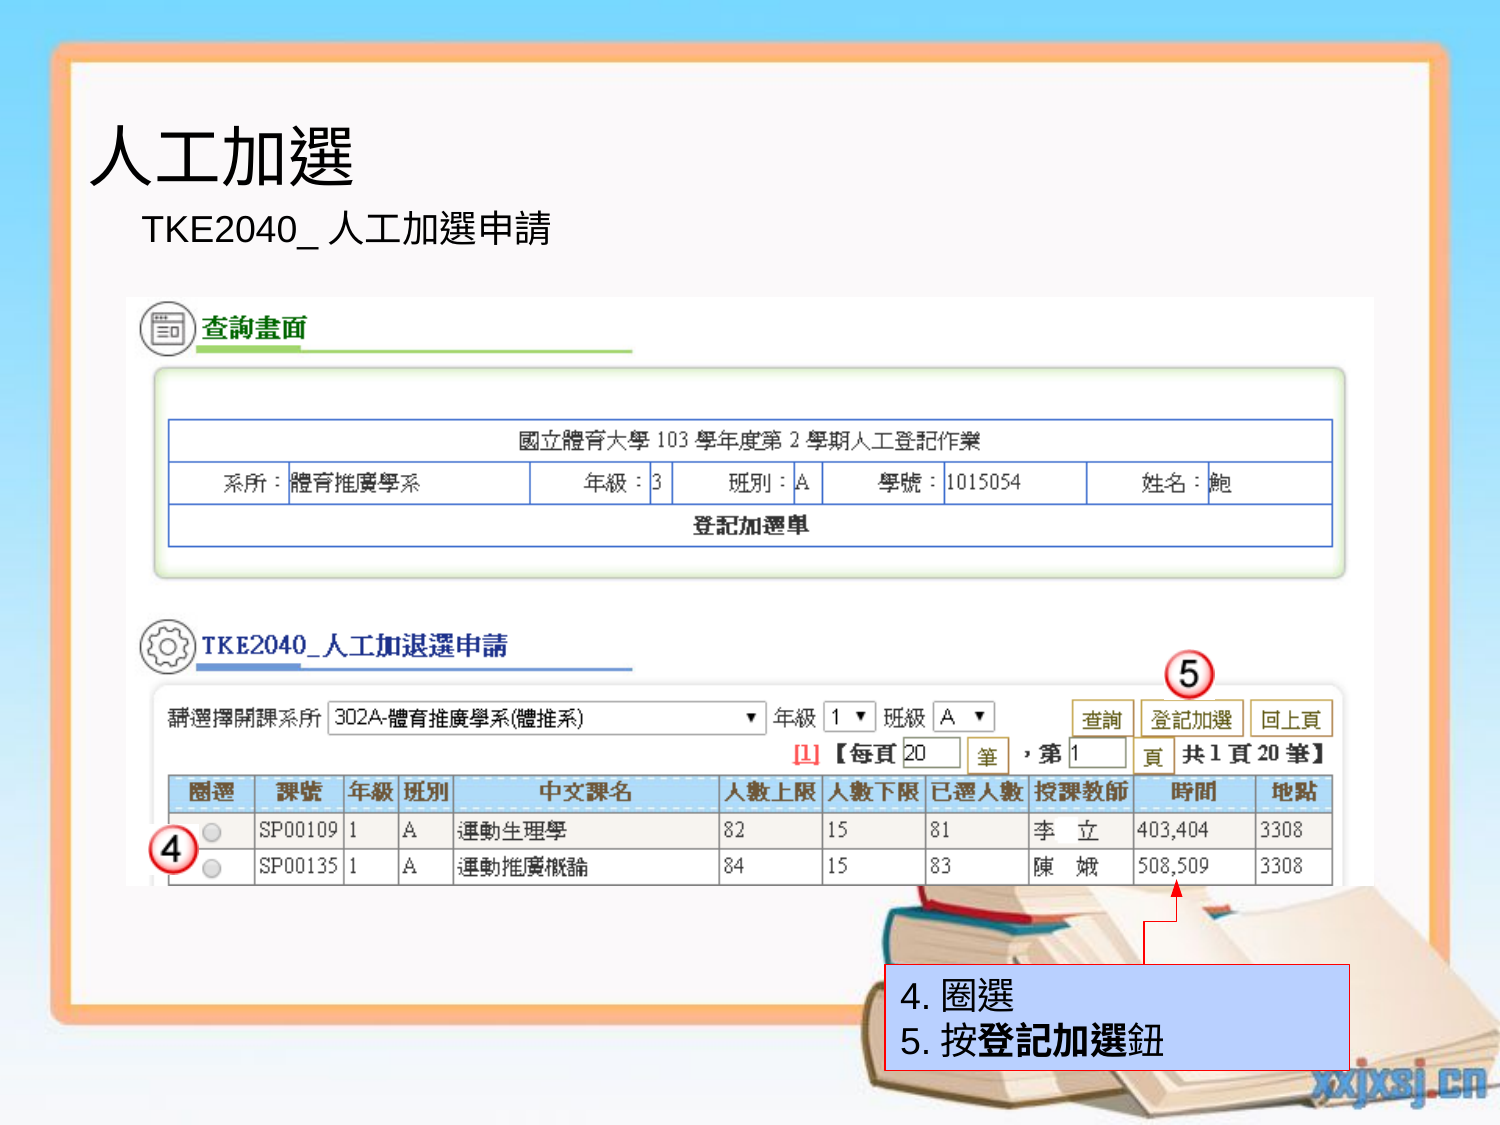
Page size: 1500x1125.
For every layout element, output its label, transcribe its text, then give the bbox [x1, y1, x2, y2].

picture [0, 0, 1500, 1125]
text_box TKE2040_人工加選申請 [126, 197, 563, 259]
text_box 4.圈選 5.按登記加選鈕 [885, 964, 1350, 1071]
text_box 人工加選 [72, 82, 1423, 229]
